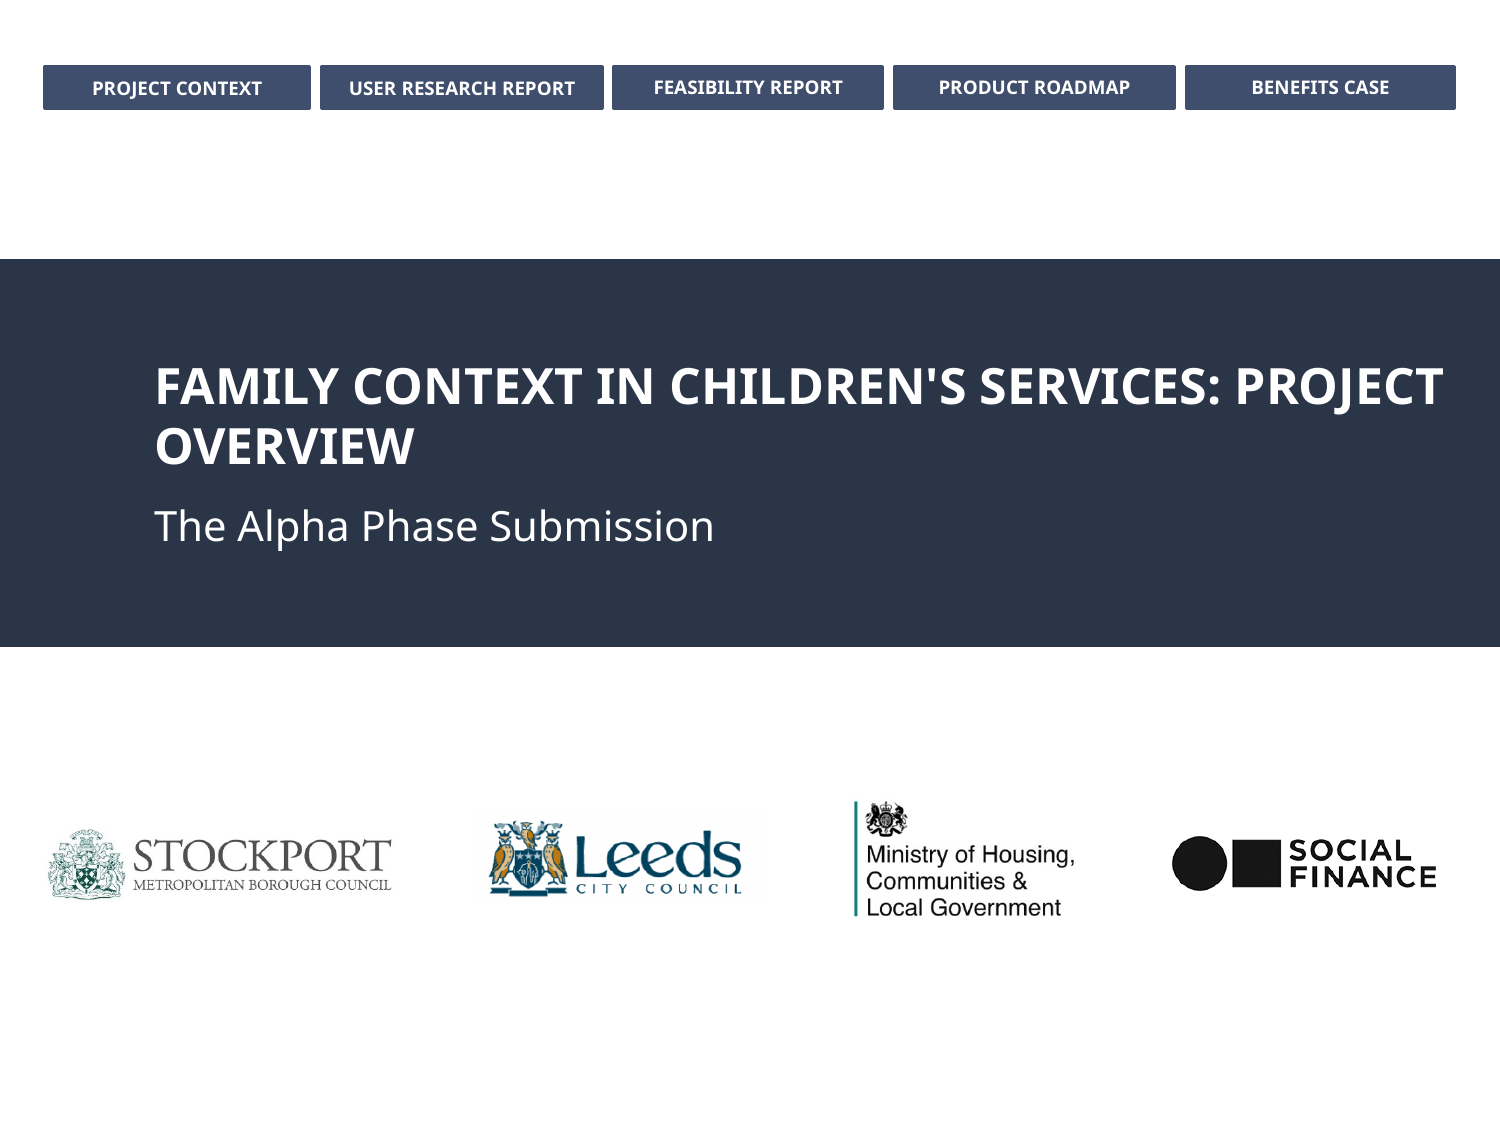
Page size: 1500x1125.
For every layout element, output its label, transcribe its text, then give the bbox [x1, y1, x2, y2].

text_box [0, 260, 1500, 645]
text_box PRODUCT ROADMAP [894, 66, 1175, 109]
text_box USER RESEARCH REPORT [321, 66, 603, 109]
picture [1172, 775, 1436, 952]
picture [849, 794, 1090, 926]
text_box FAMILY CONTEXT IN CHILDREN'S SERVICES: PROJECT OVERVIEW The Alpha Phase Submission [139, 346, 1463, 557]
picture [38, 820, 410, 906]
picture [475, 811, 767, 906]
text_box BENEFITS CASE [1186, 66, 1455, 109]
text_box PROJECT CONTEXT [44, 66, 310, 109]
text_box FEASIBILITY REPORT [614, 66, 883, 109]
